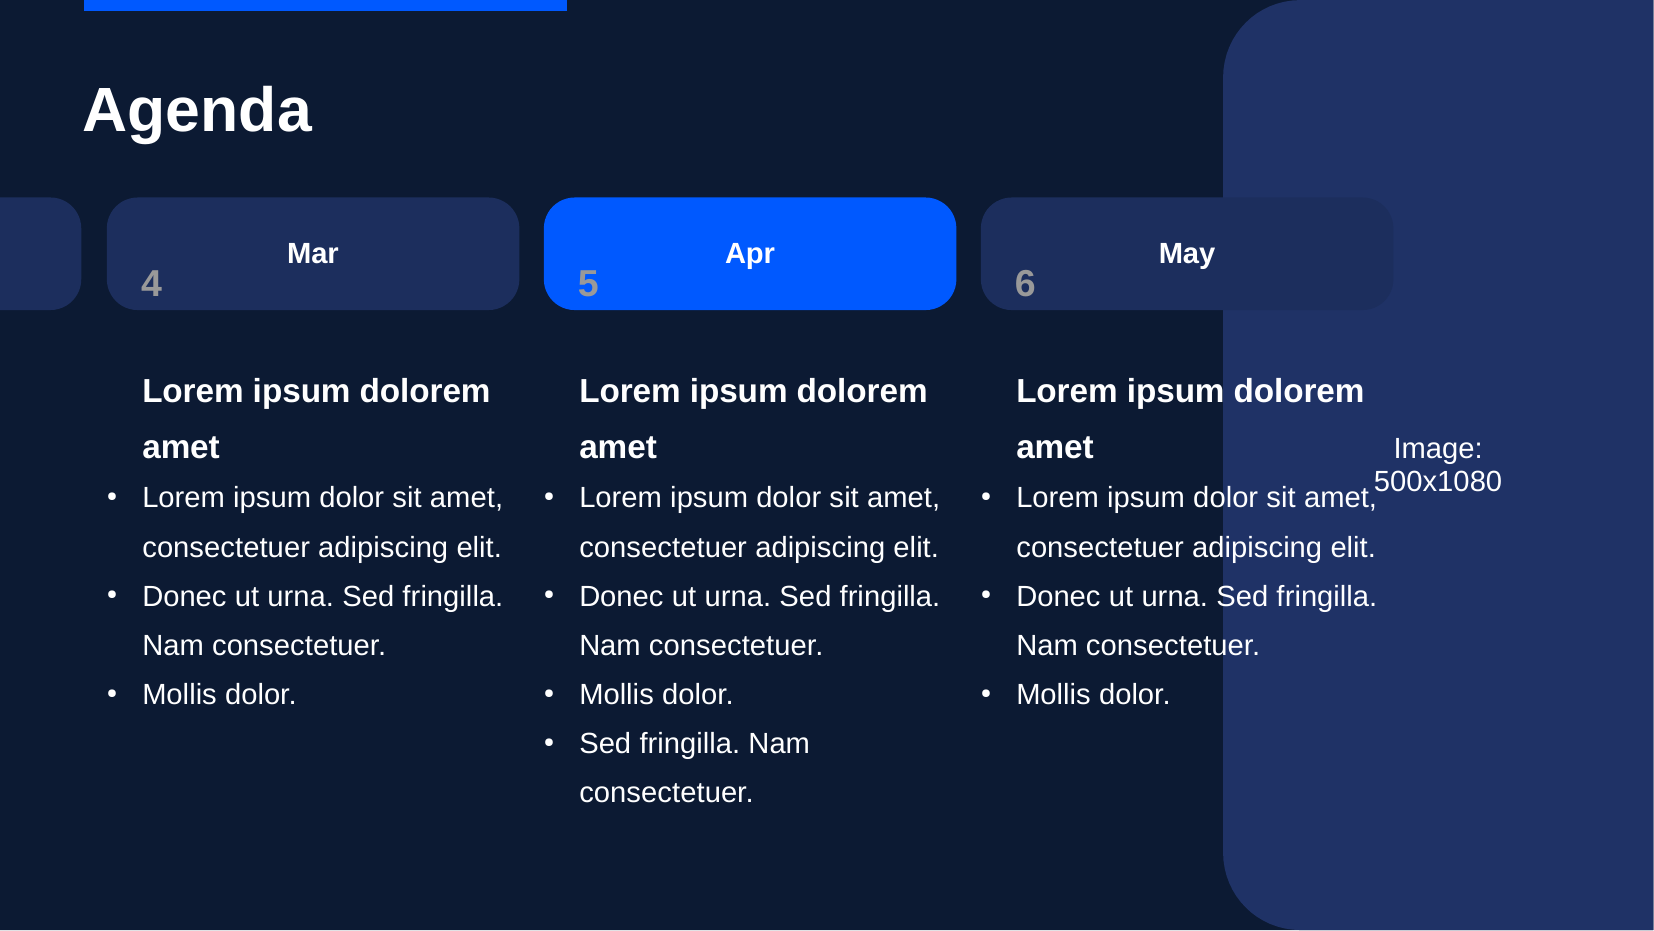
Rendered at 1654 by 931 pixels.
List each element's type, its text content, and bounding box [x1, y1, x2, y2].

text_box Lorem ipsum dolorem amet Lorem ipsum dolor sit amet, consectetuer adipiscing elit. Donec ut urna. Sed fringilla. Nam consectetuer. Mollis dolor. [106, 354, 520, 901]
text_box Apr [543, 197, 957, 311]
text_box [0, 197, 82, 311]
text_box May [980, 197, 1394, 311]
text_box 5 [523, 248, 618, 319]
text_box Mar [106, 197, 520, 311]
text_box 6 [961, 248, 1055, 319]
text_box Image: 500x1080 [1223, 0, 1654, 931]
title Agenda [82, 75, 1576, 188]
text_box 4 [86, 248, 181, 319]
text_box Lorem ipsum dolorem amet Lorem ipsum dolor sit amet, consectetuer adipiscing elit. Donec ut urna. Sed fringilla. Nam consectetuer. Mollis dolor. Sed fringilla. Nam consectetuer. [543, 354, 957, 901]
text_box Lorem ipsum dolorem amet Lorem ipsum dolor sit amet, consectetuer adipiscing elit. Donec ut urna. Sed fringilla. Nam consectetuer. Mollis dolor. [980, 354, 1394, 901]
